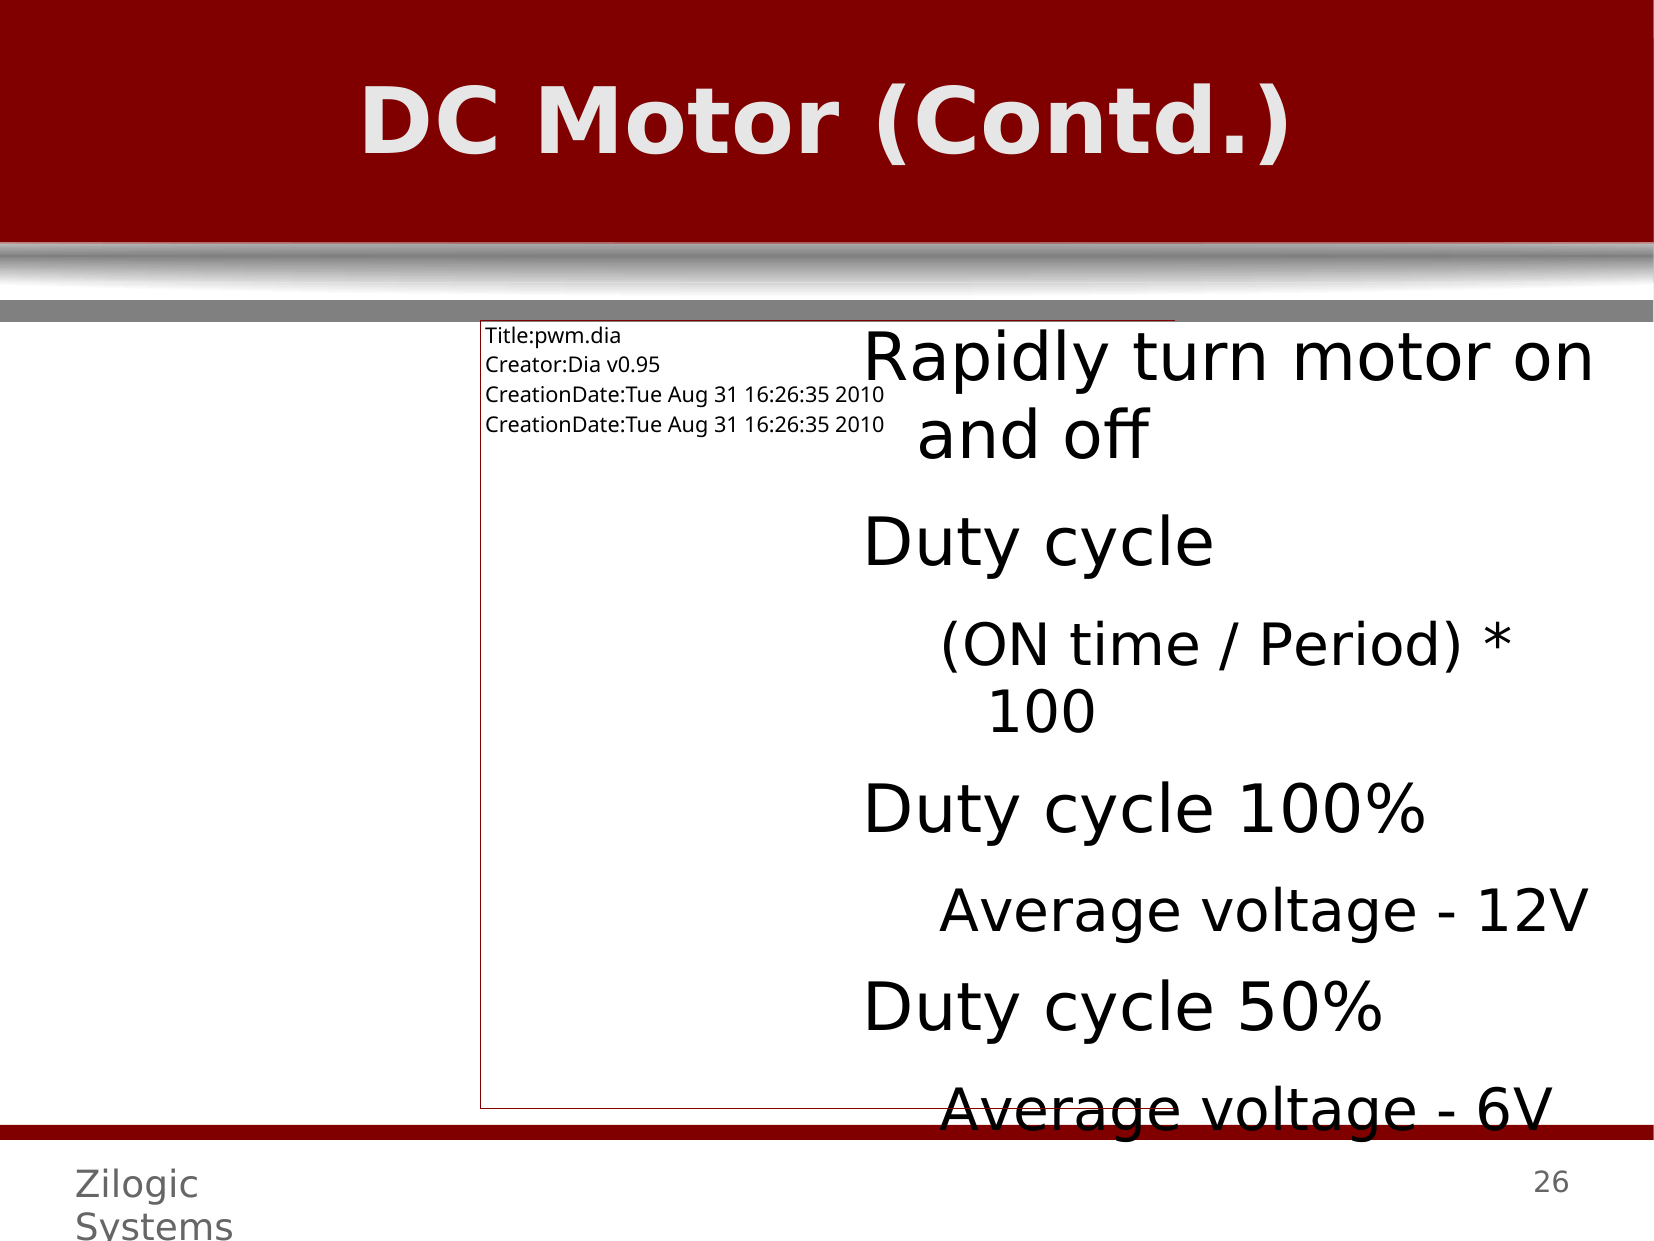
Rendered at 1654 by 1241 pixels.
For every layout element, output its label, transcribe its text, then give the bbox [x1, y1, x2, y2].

title DC Motor (Contd.) [82, 18, 1571, 226]
list Rapidly turn motor on and off Duty cycle (ON time / Period) * 100 Duty cycle 100% Average voltage - 12V Duty cycle 50% Average voltage - 6V [845, 318, 1625, 1109]
picture [82, 321, 809, 1106]
